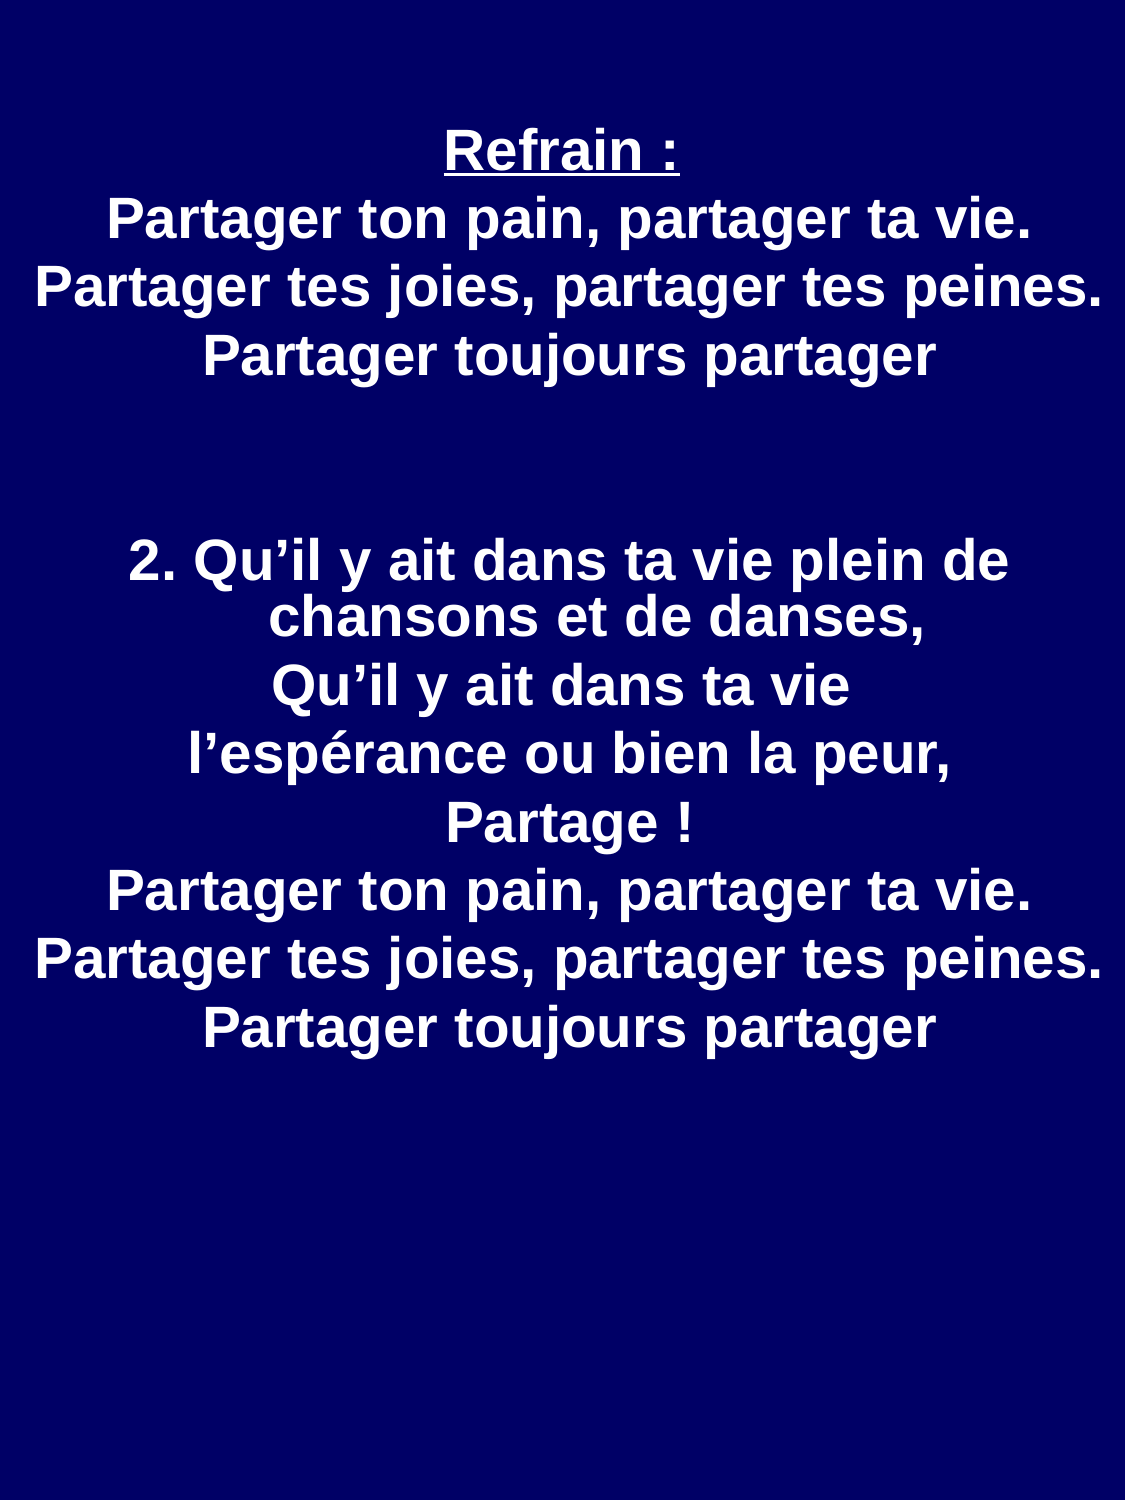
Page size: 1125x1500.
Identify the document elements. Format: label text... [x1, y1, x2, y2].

text_box Refrain : Partager ton pain, partager ta vie. Partager tes joies, partager tes peines. Partager toujours partager 2. Qu’il y ait dans ta vie plein de chansons et de danses, Qu’il y ait dans ta vie l’espérance ou bien la peur, Partage ! Partager ton pain, partager ta vie. Partager tes joies, partager tes peines. Partager toujours partager [7, 11, 1125, 1382]
